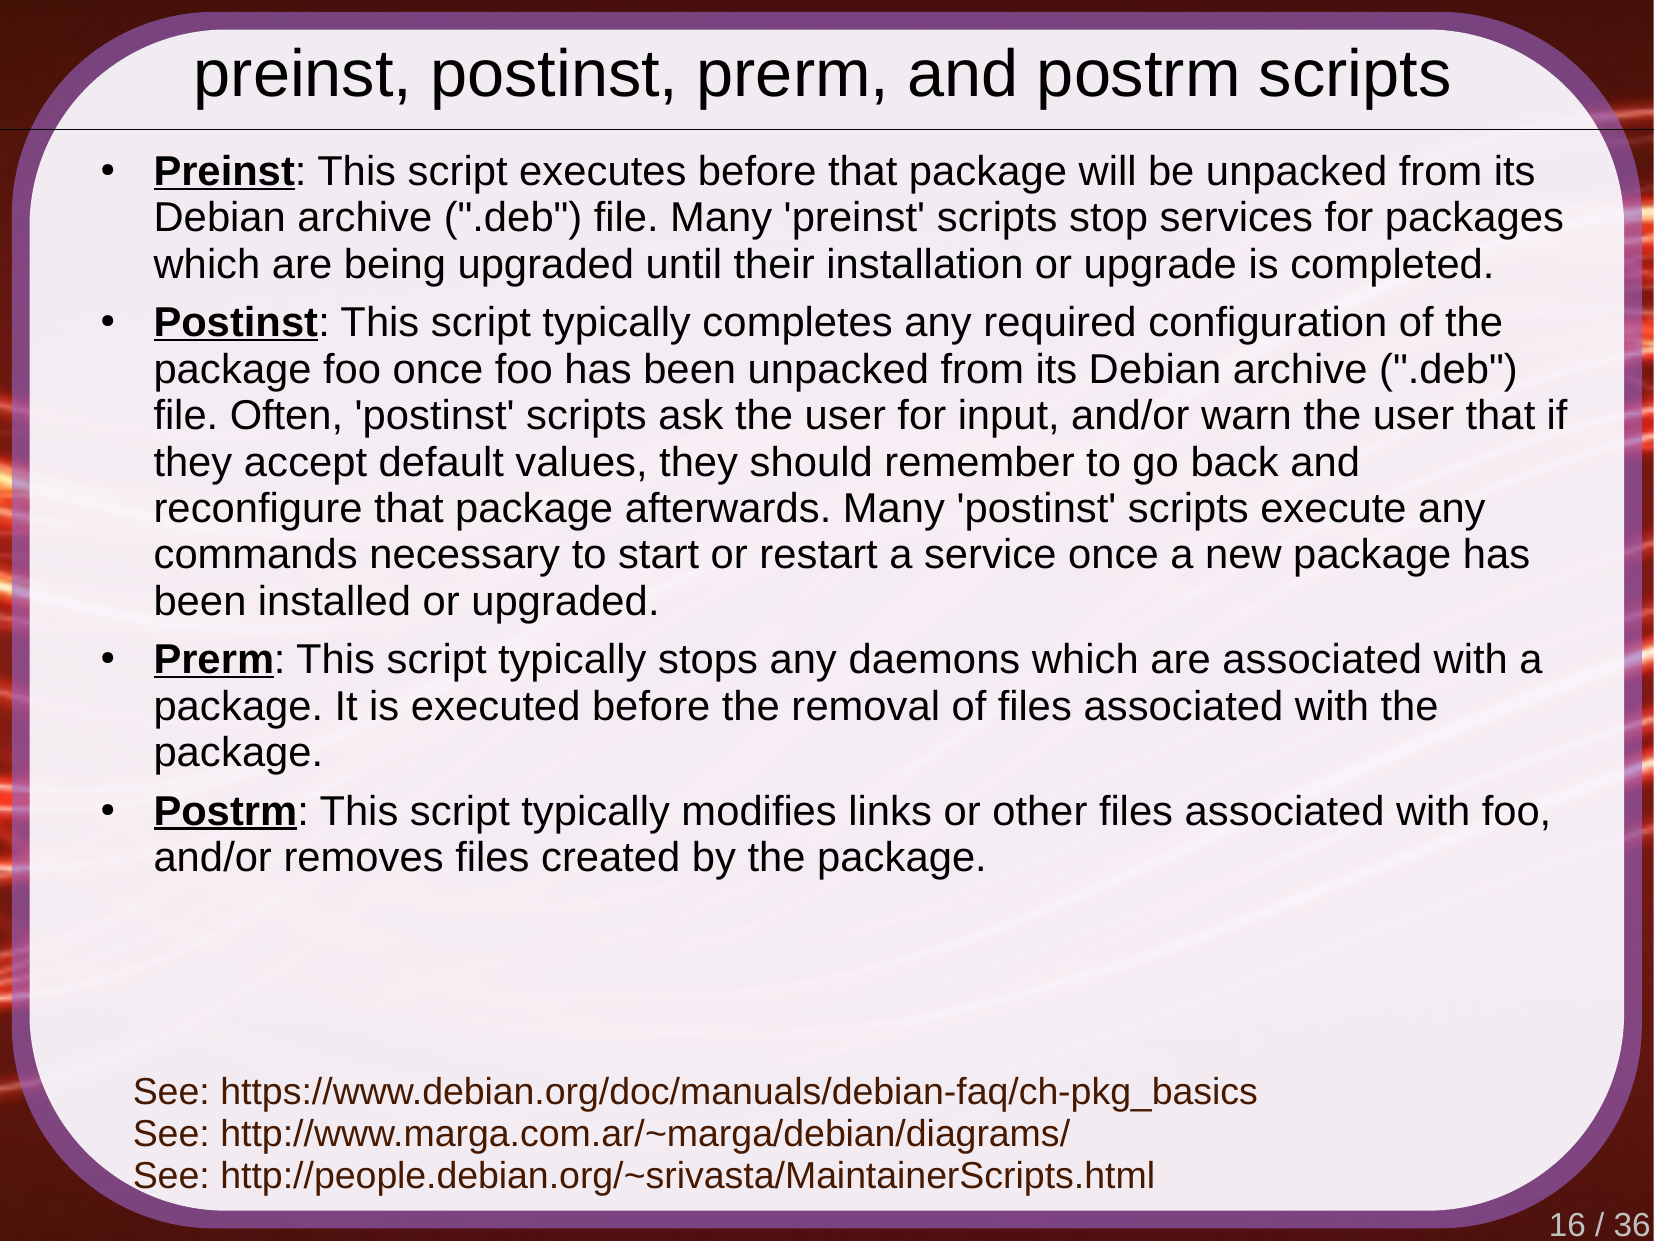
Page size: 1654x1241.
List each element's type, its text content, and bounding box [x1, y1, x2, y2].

list Preinst: This script executes before that package will be unpacked from its Debian archive (".deb") file. Many 'preinst' scripts stop services for packages which are being upgraded until their installation or upgrade is completed. Postinst: This script typically completes any required configuration of the package foo once foo has been unpacked from its Debian archive (".deb") file. Often, 'postinst' scripts ask the user for input, and/or warn the user that if they accept default values, they should remember to go back and reconfigure that package afterwards. Many 'postinst' scripts execute any commands necessary to start or restart a service once a new package has been installed or upgraded. Prerm: This script typically stops any daemons which are associated with a package. It is executed before the removal of files associated with the package. Postrm: This script typically modifies links or other files associated with foo, and/or removes files created by the package. [82, 147, 1571, 1123]
text_box See: https://www.debian.org/doc/manuals/debian-faq/ch-pkg_basics See: http://www.marga.com.ar/~marga/debian/diagrams/ See: http://people.debian.org/~srivasta/MaintainerScripts.html [118, 1062, 1536, 1234]
title preinst, postinst, prerm, and postrm scripts [82, 29, 1565, 119]
picture [0, 0, 1654, 129]
picture [0, 130, 1654, 1241]
